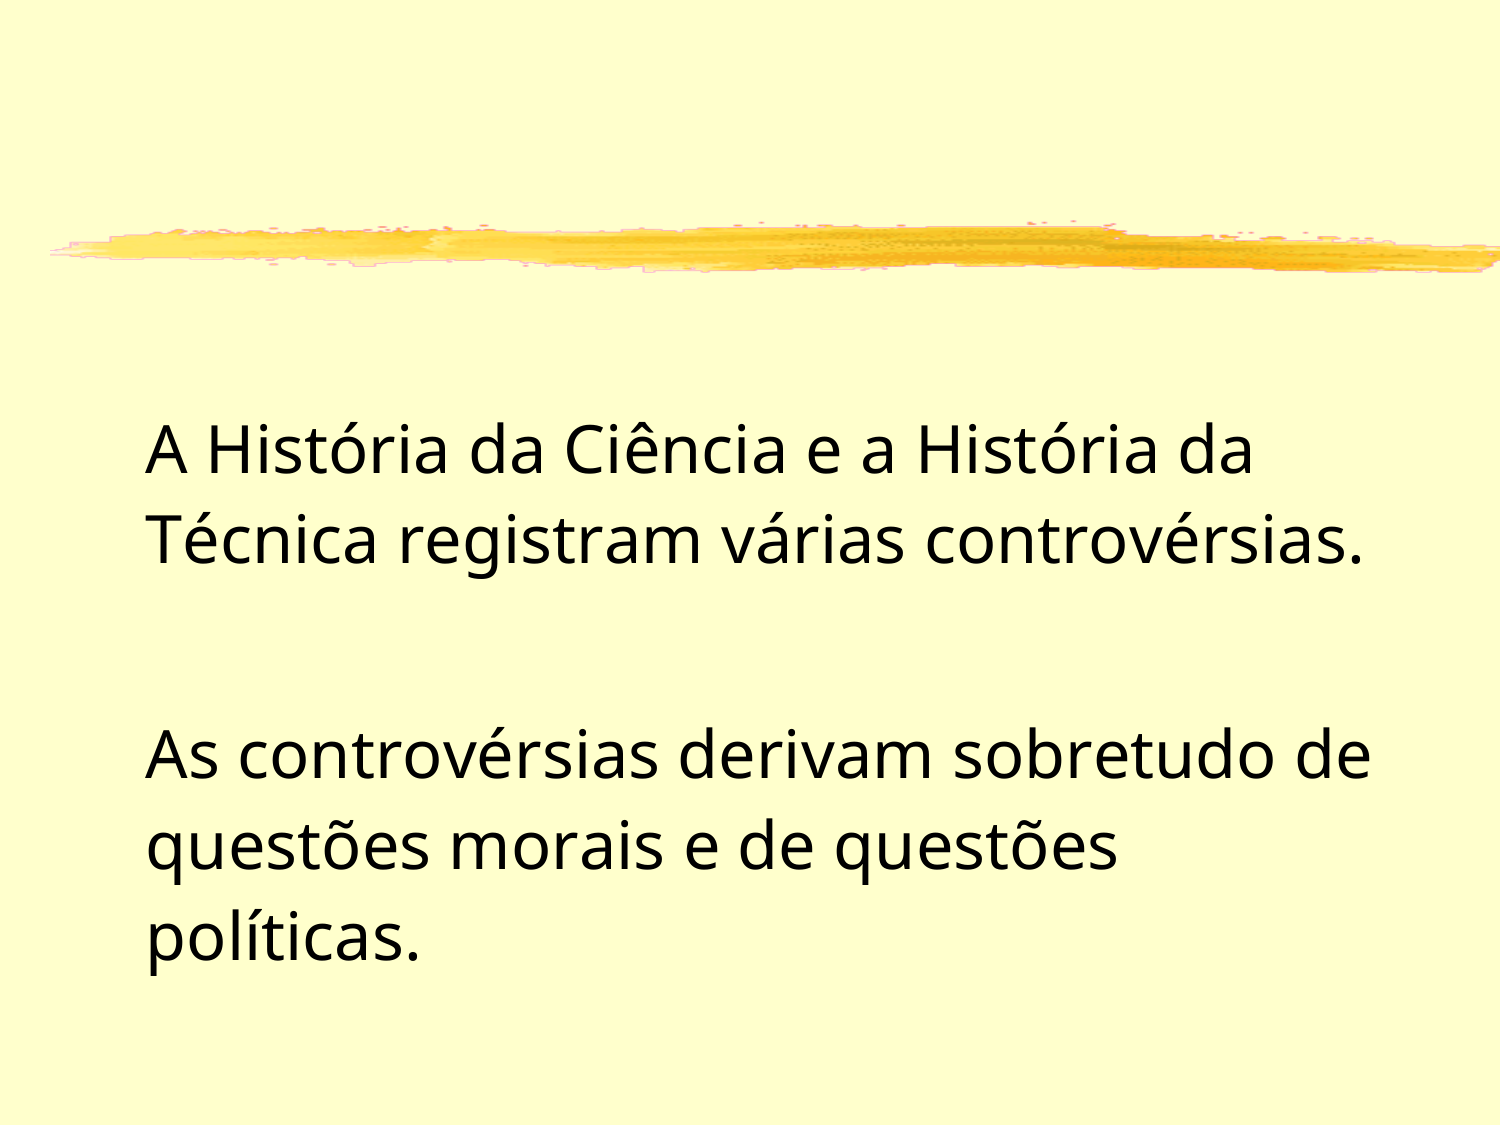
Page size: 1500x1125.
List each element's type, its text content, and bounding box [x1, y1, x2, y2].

picture [50, 215, 1500, 284]
list A História da Ciência e a História da Técnica registram várias controvérsias. As controvérsias derivam sobretudo de questões morais e de questões políticas. [74, 309, 1417, 995]
